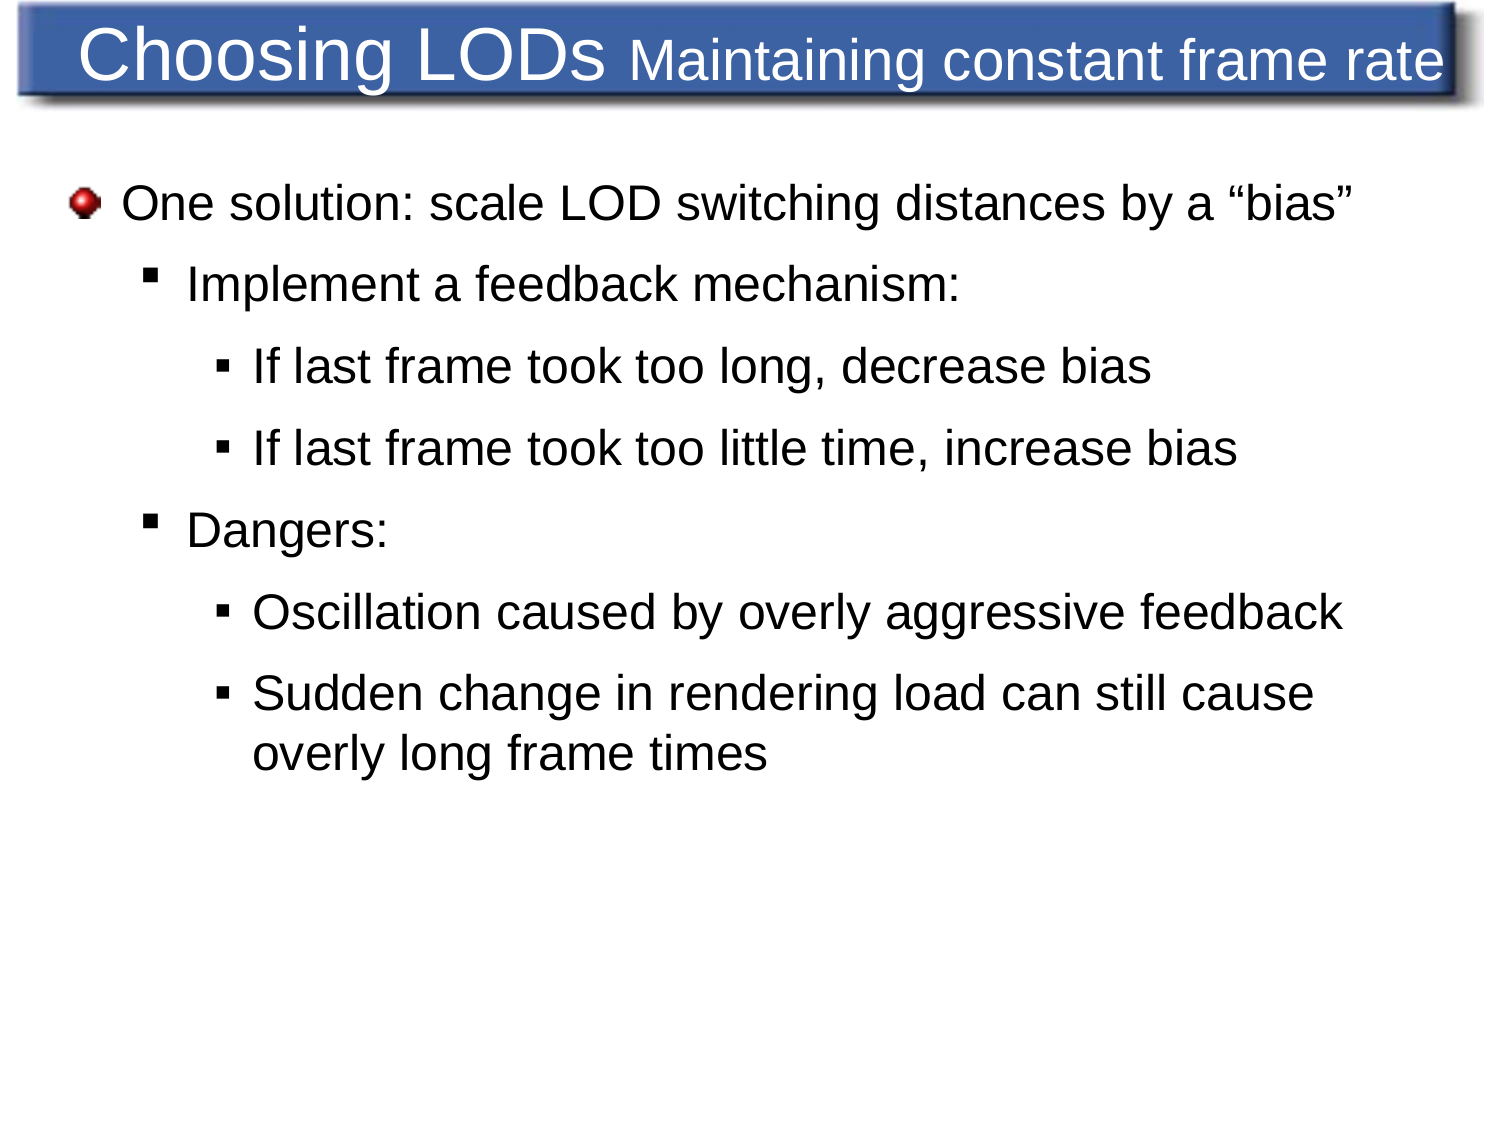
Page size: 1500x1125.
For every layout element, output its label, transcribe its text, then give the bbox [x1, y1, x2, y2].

title Choosing LODs Maintaining constant frame rate [24, 0, 1500, 103]
picture [16, 0, 1484, 113]
list One solution: scale LOD switching distances by a “bias” Implement a feedback mechanism: If last frame took too long, decrease bias If last frame took too little time, increase bias Dangers: Oscillation caused by overly aggressive feedback Sudden change in rendering load can still cause overly long frame times [50, 162, 1463, 1088]
